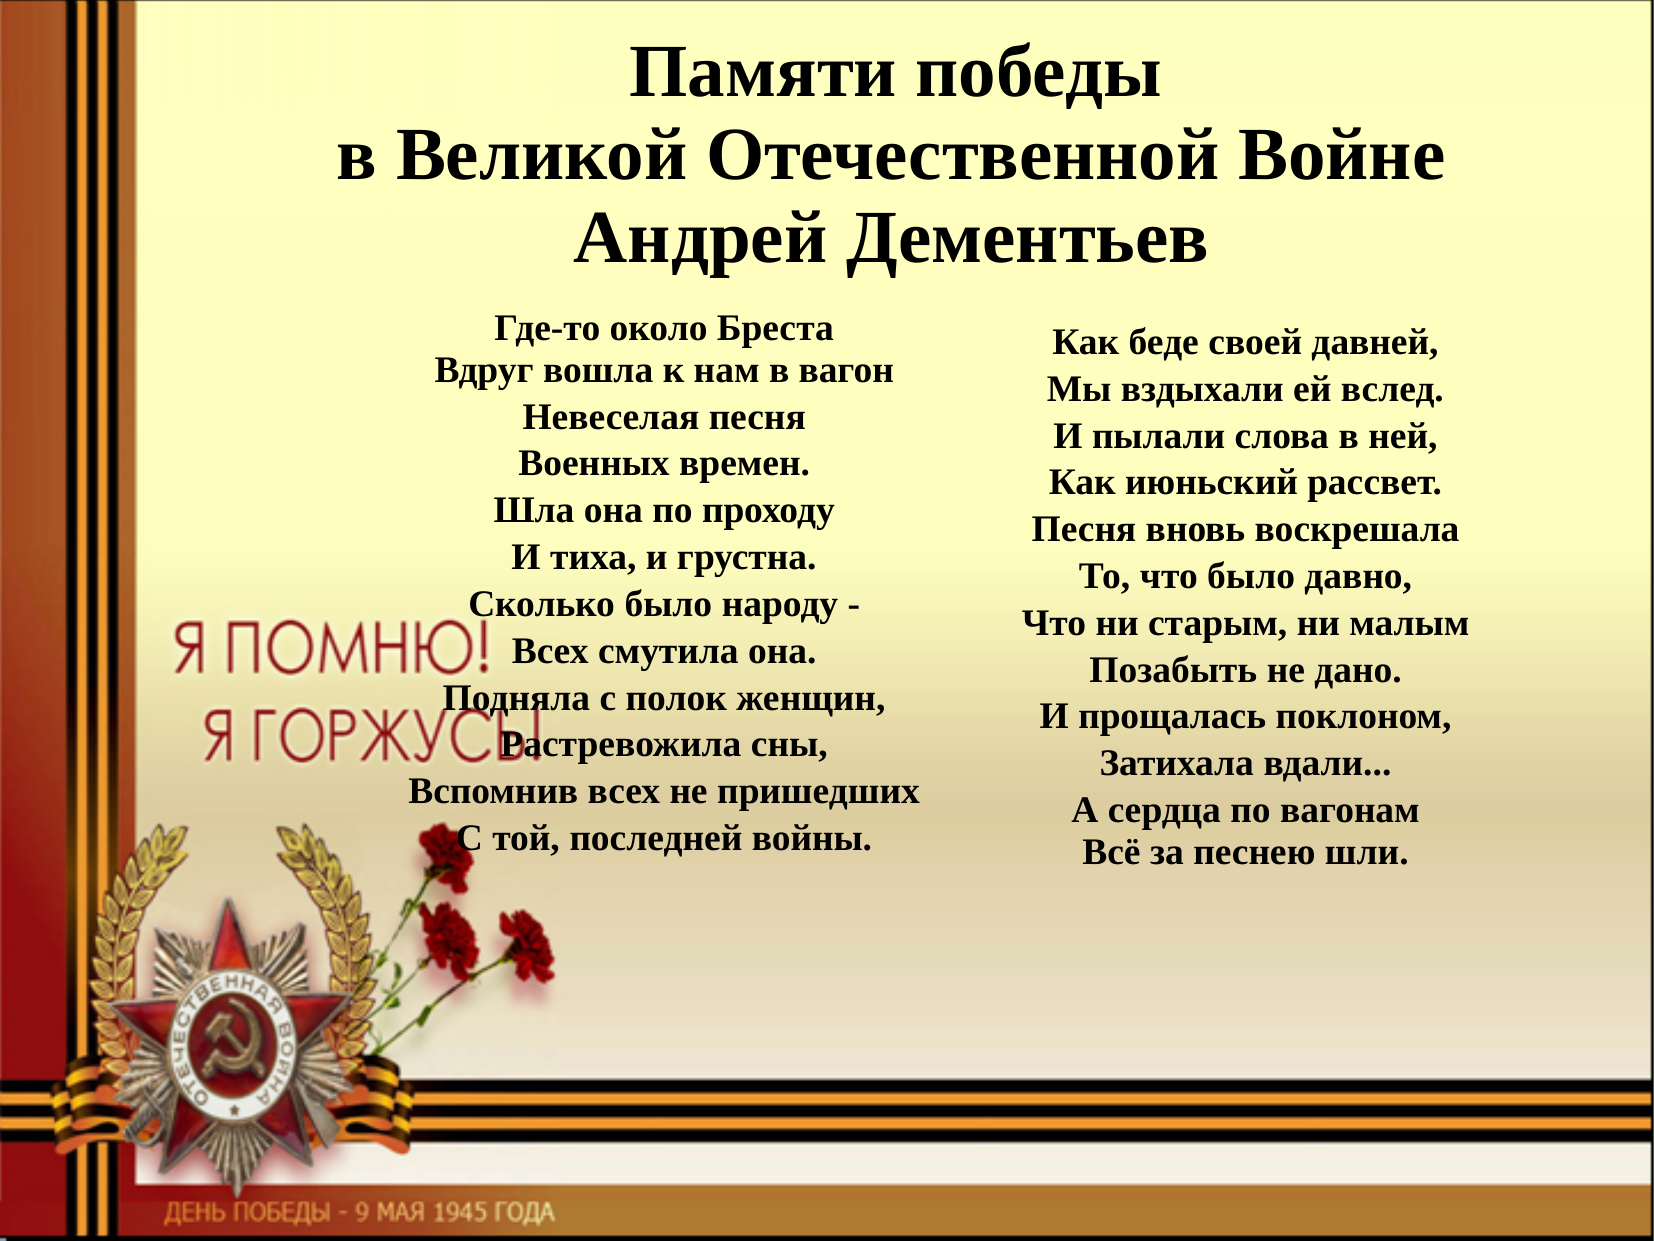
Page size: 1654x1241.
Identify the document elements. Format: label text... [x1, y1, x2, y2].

list Где-то около Бреста Вдруг вошла к нам в вагон Невеселая песня Военных времен. Шла она по проходу И тиха, и грустна. Сколько было народу - Всех смутила она. Подняла с полок женщин, Растревожила сны, Вспомнив всех не пришедших С той, последней войны. [265, 265, 992, 1085]
title Памяти победы в Великой Отечественной Войне Андрей Дементьев [147, 29, 1636, 279]
list Как беде своей давней, Мы вздыхали ей вслед. И пылали слова в ней, Как июньский рассвет. Песня вновь воскрешала То, что было давно, Что ни старым, ни малым Позабыть не дано. И прощалась поклоном, Затихала вдали... А сердца по вагонам Всё за песнею шли. [855, 274, 1565, 1093]
picture [0, 0, 1654, 1241]
